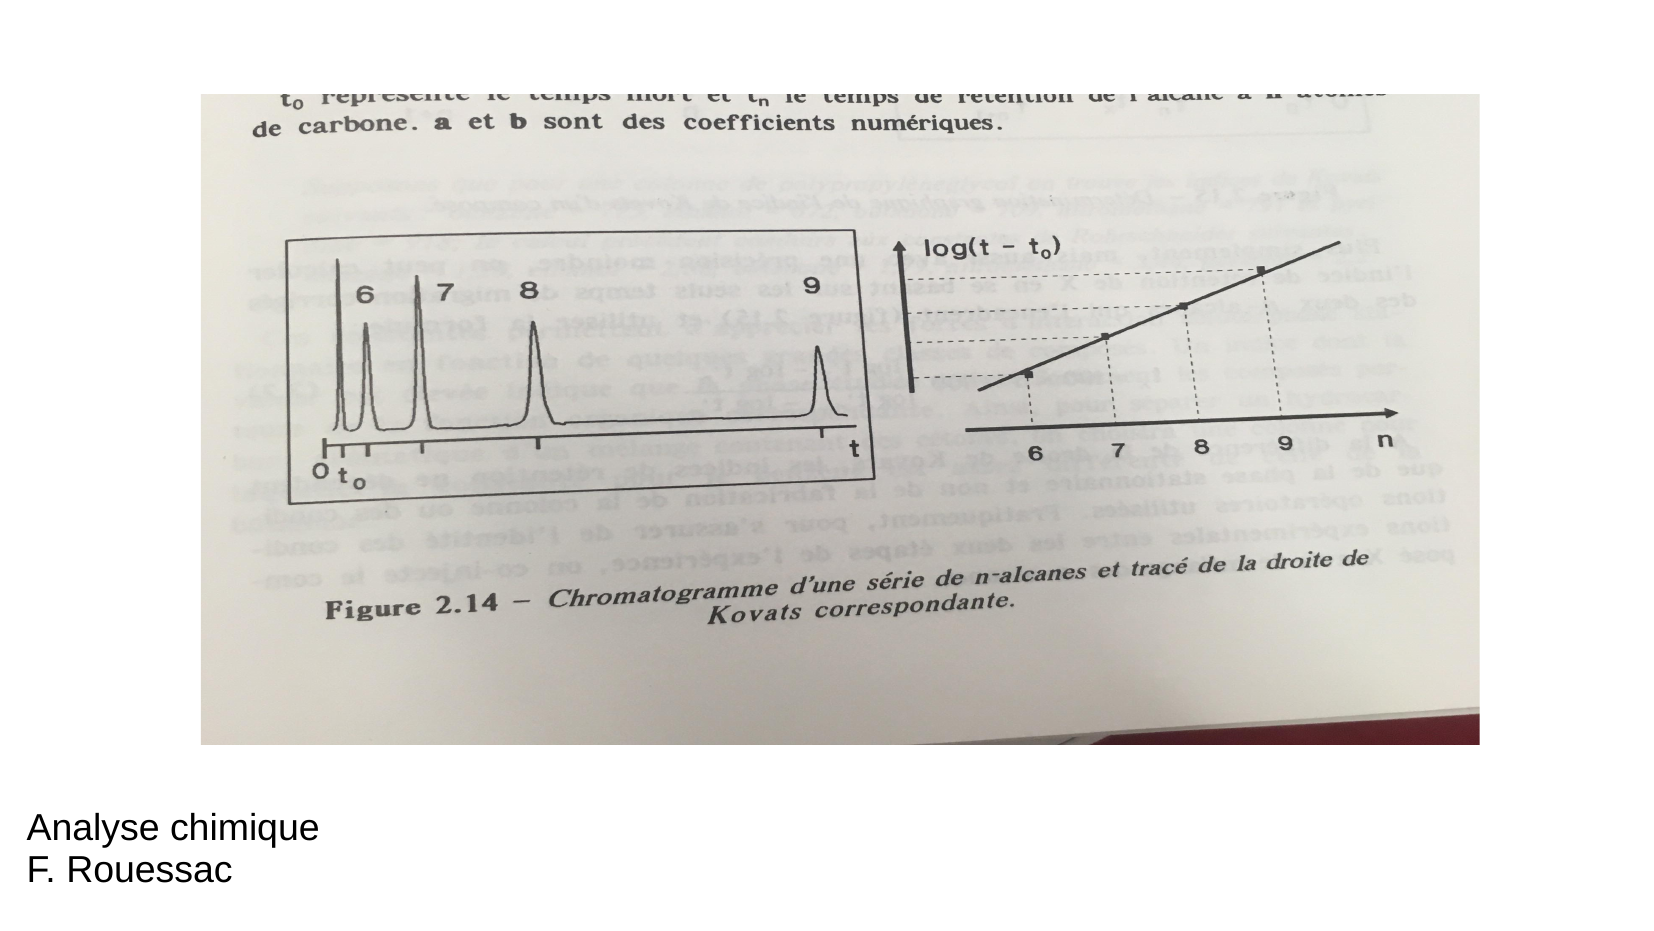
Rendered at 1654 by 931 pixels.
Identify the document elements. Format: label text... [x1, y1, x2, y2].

picture [200, 94, 1480, 745]
text_box Analyse chimique F. Rouessac [11, 798, 343, 898]
